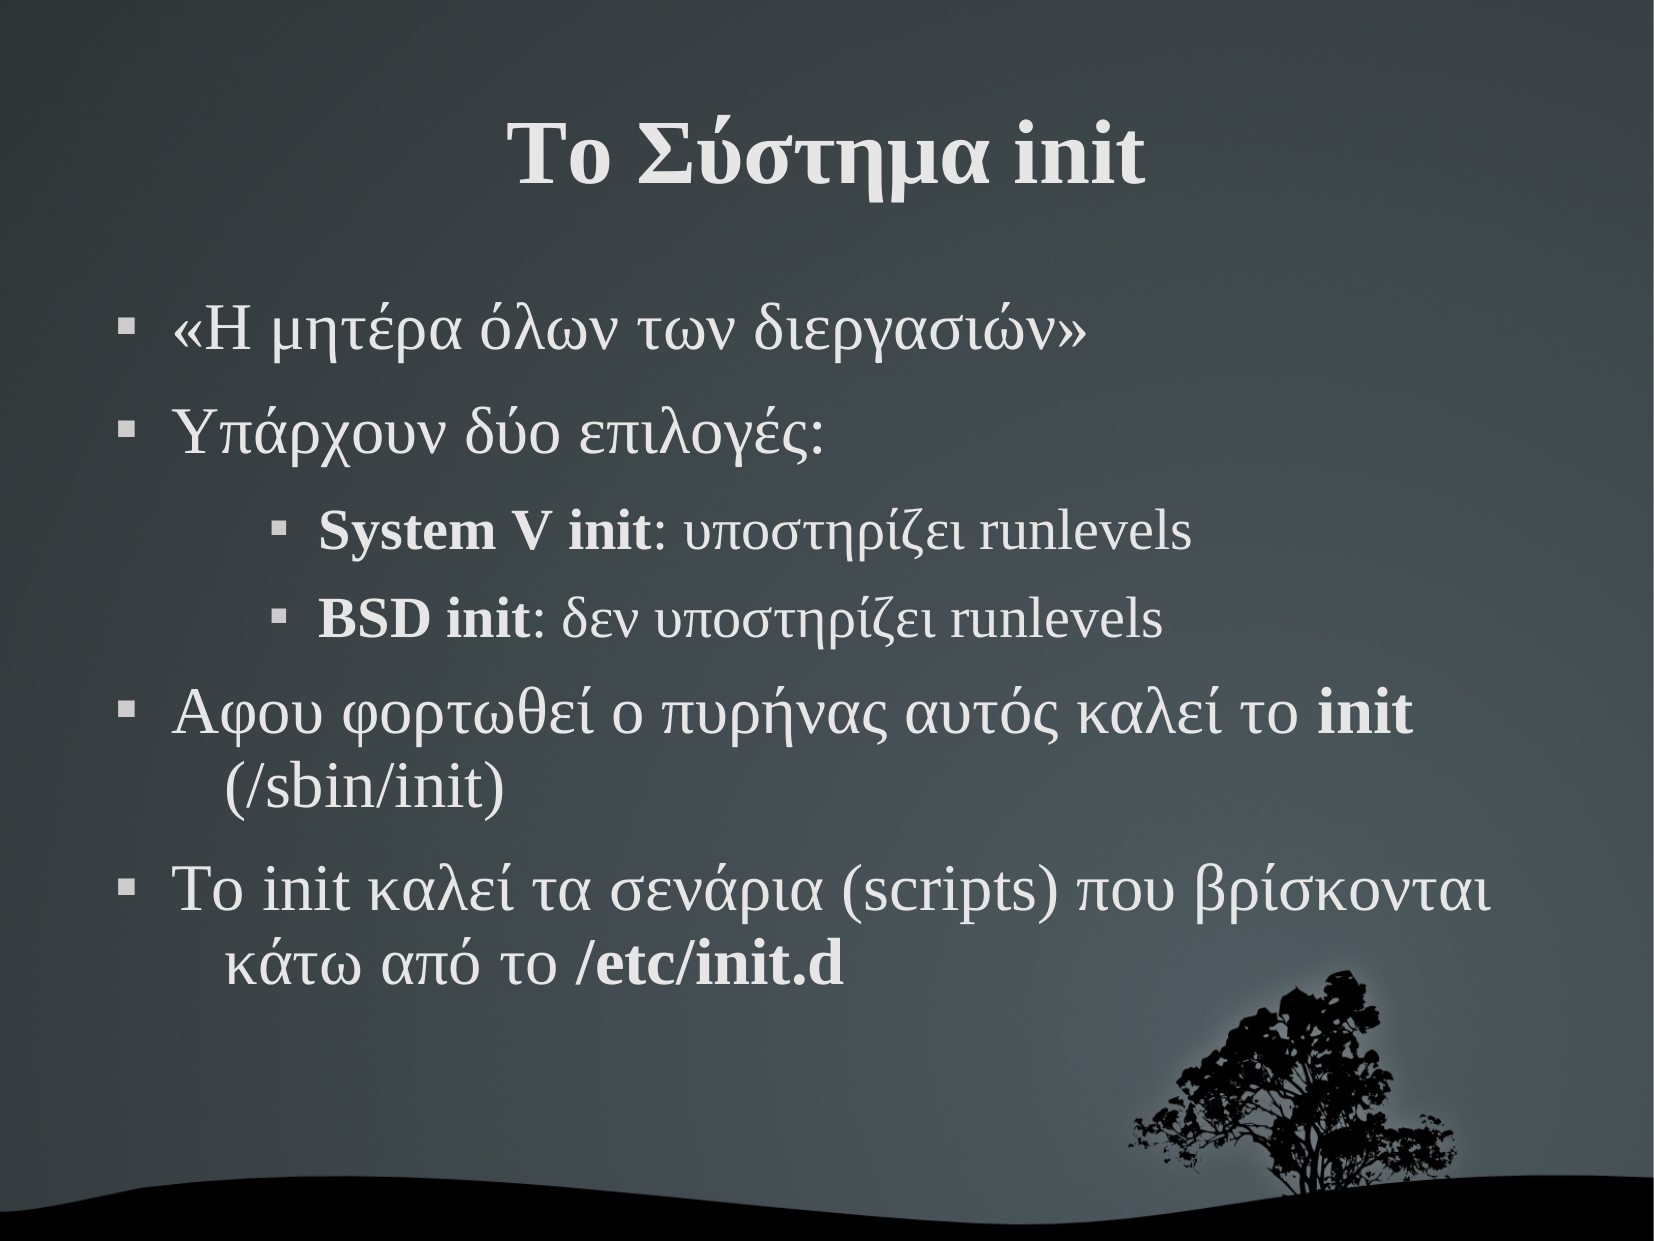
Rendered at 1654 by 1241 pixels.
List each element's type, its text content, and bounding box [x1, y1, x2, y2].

picture [0, 0, 1654, 1241]
list «Η μητέρα όλων των διεργασιών» Υπάρχουν δύο επιλογές: System V init: υποστηρίζει runlevels BSD init: δεν υποστηρίζει runlevels Αφου φορτωθεί ο πυρήνας αυτός καλεί το init (/sbin/init) Το init καλεί τα σενάρια (scripts) που βρίσκονται κάτω από το /etc/init.d [82, 290, 1571, 1109]
title Το Σύστημα init [82, 49, 1571, 257]
